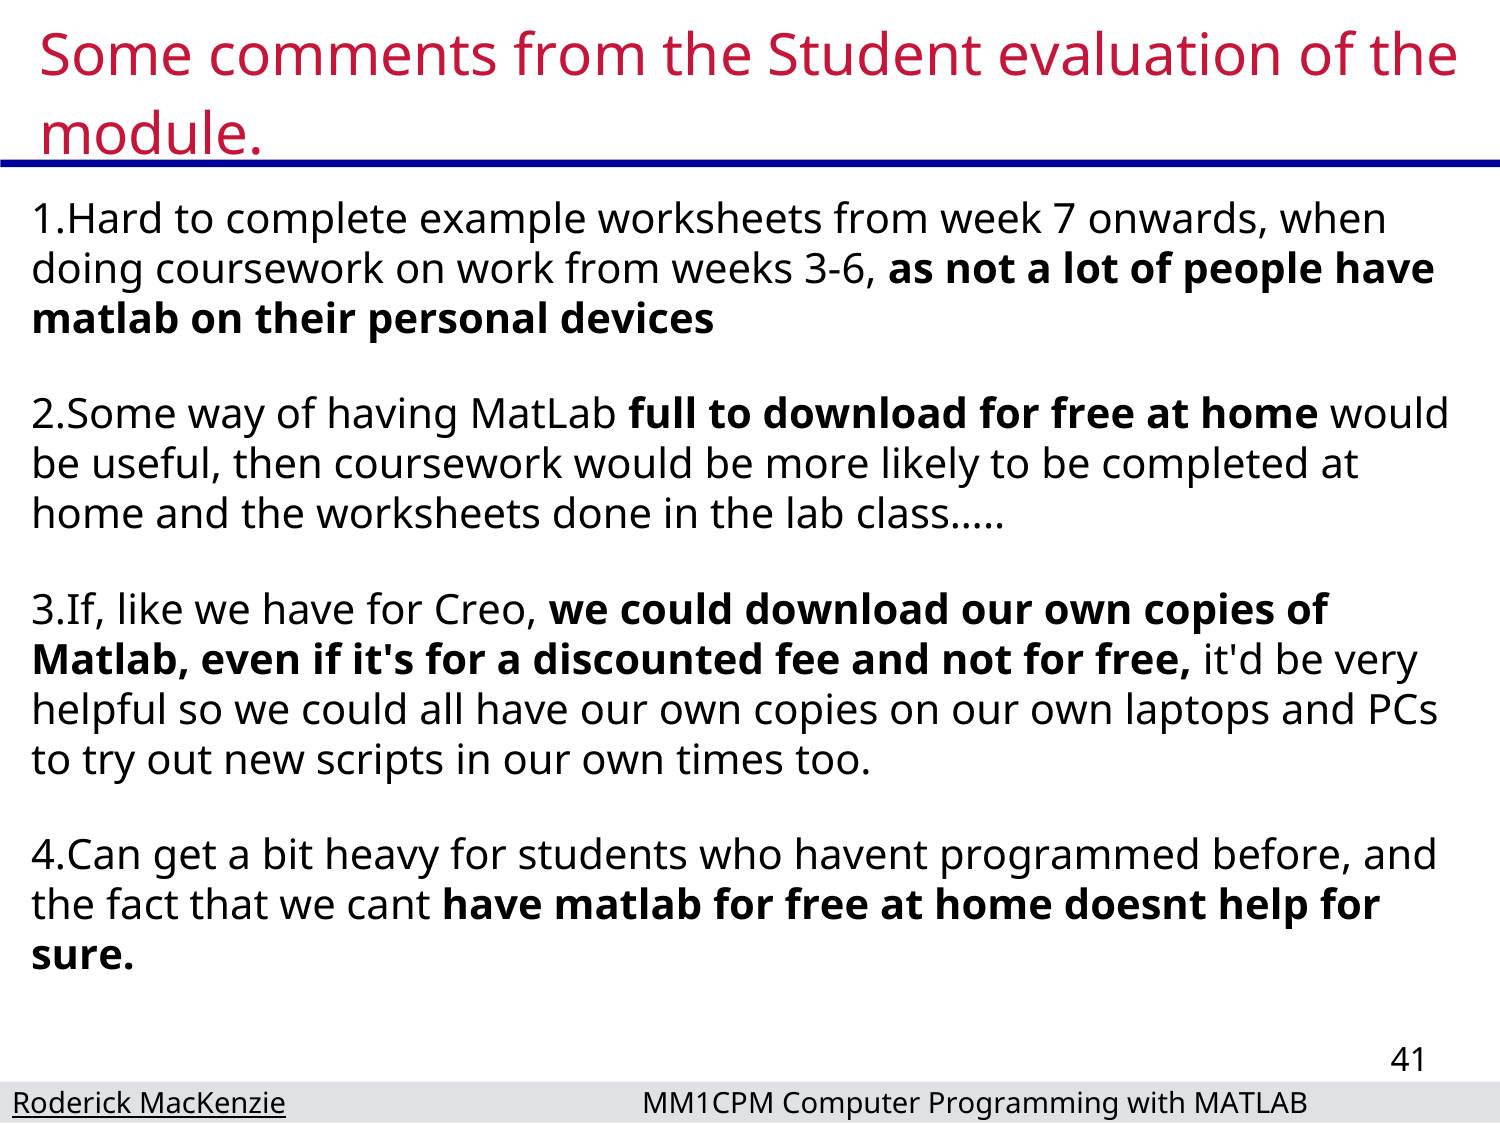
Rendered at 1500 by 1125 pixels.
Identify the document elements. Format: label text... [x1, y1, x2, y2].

title Some comments from the Student evaluation of the module. [24, 16, 1482, 168]
text_box Hard to complete example worksheets from week 7 onwards, when doing coursework on work from weeks 3-6, as not a lot of people have matlab on their personal devices Some way of having MatLab full to download for free at home would be useful, then coursework would be more likely to be completed at home and the worksheets done in the lab class….. If, like we have for Creo, we could download our own copies of Matlab, even if it's for a discounted fee and not for free, it'd be very helpful so we could all have our own copies on our own laptops and PCs to try out new scripts in our own times too. Can get a bit heavy for students who havent programmed before, and the fact that we cant have matlab for free at home doesnt help for sure. [16, 183, 1485, 999]
text_box <number> [1375, 1030, 1500, 1101]
